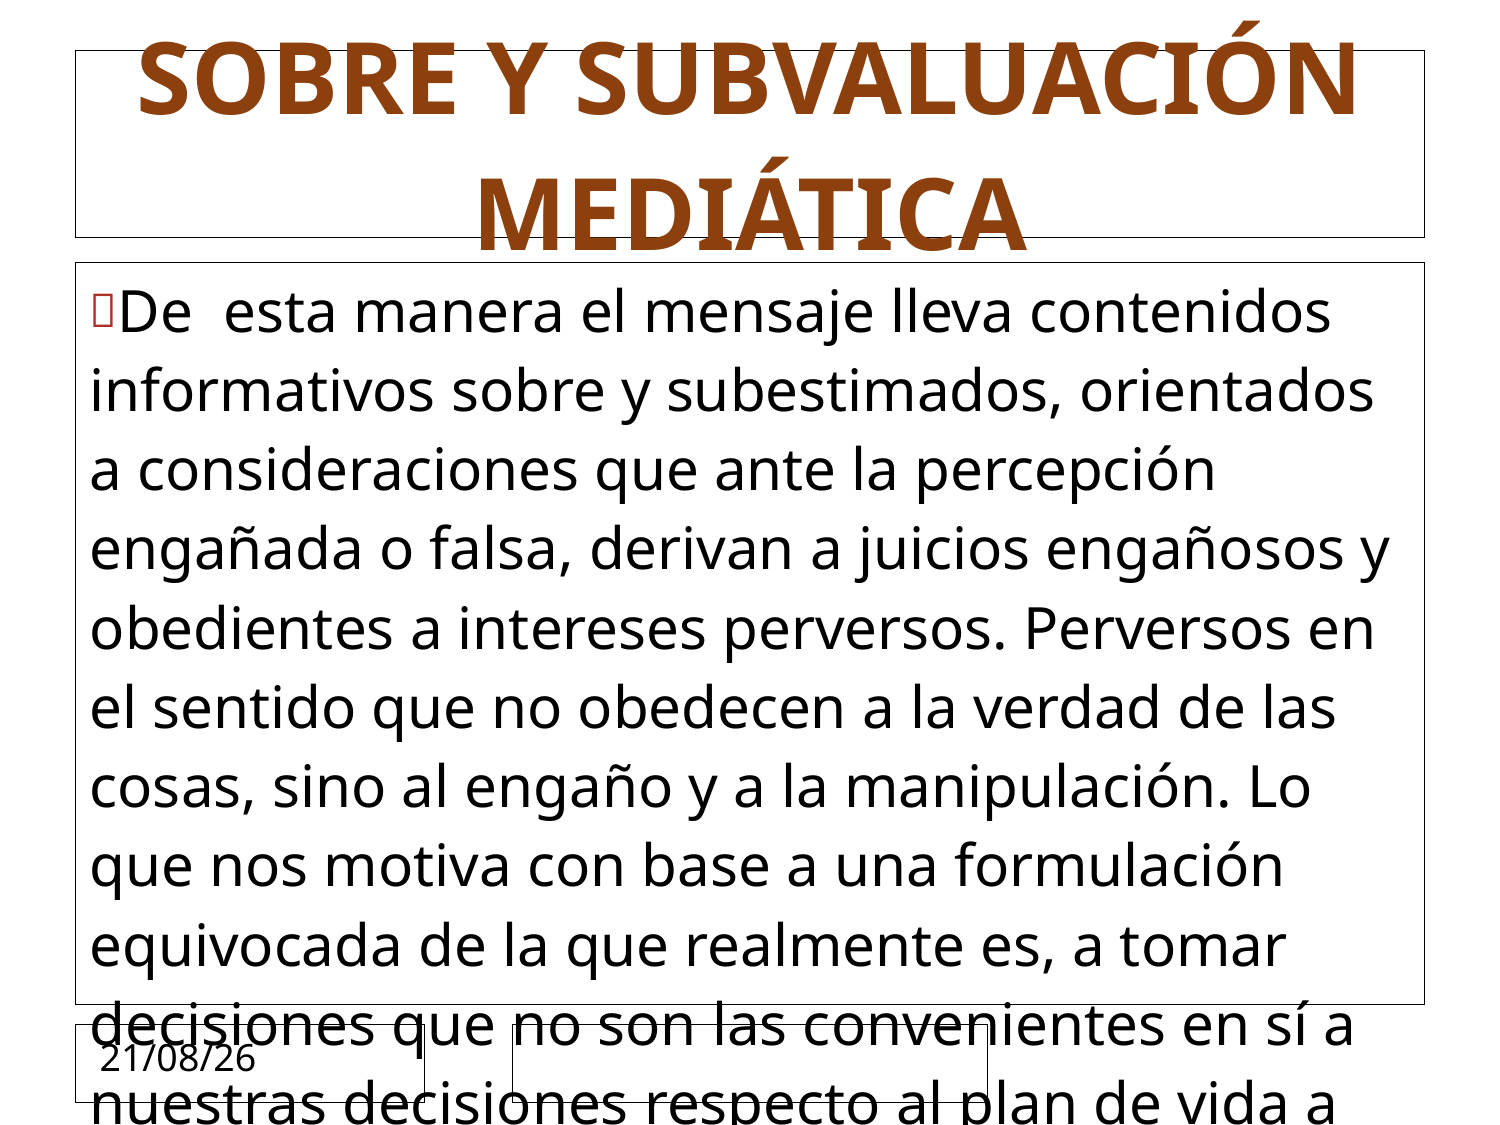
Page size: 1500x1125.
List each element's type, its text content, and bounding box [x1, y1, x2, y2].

list De esta manera el mensaje lleva contenidos informativos sobre y subestimados, orientados a consideraciones que ante la percepción engañada o falsa, derivan a juicios engañosos y obedientes a intereses perversos. Perversos en el sentido que no obedecen a la verdad de las cosas, sino al engaño y a la manipulación. Lo que nos motiva con base a una formulación equivocada de la que realmente es, a tomar decisiones que no son las convenientes en sí a nuestras decisiones respecto al plan de vida a que obedecemos, sino al de otras personas (o entidades no humanas e inanimadas como es el capital). [75, 262, 1425, 1005]
title SOBRE Y SUBVALUACIÓN MEDIÁTICA [75, 50, 1425, 238]
